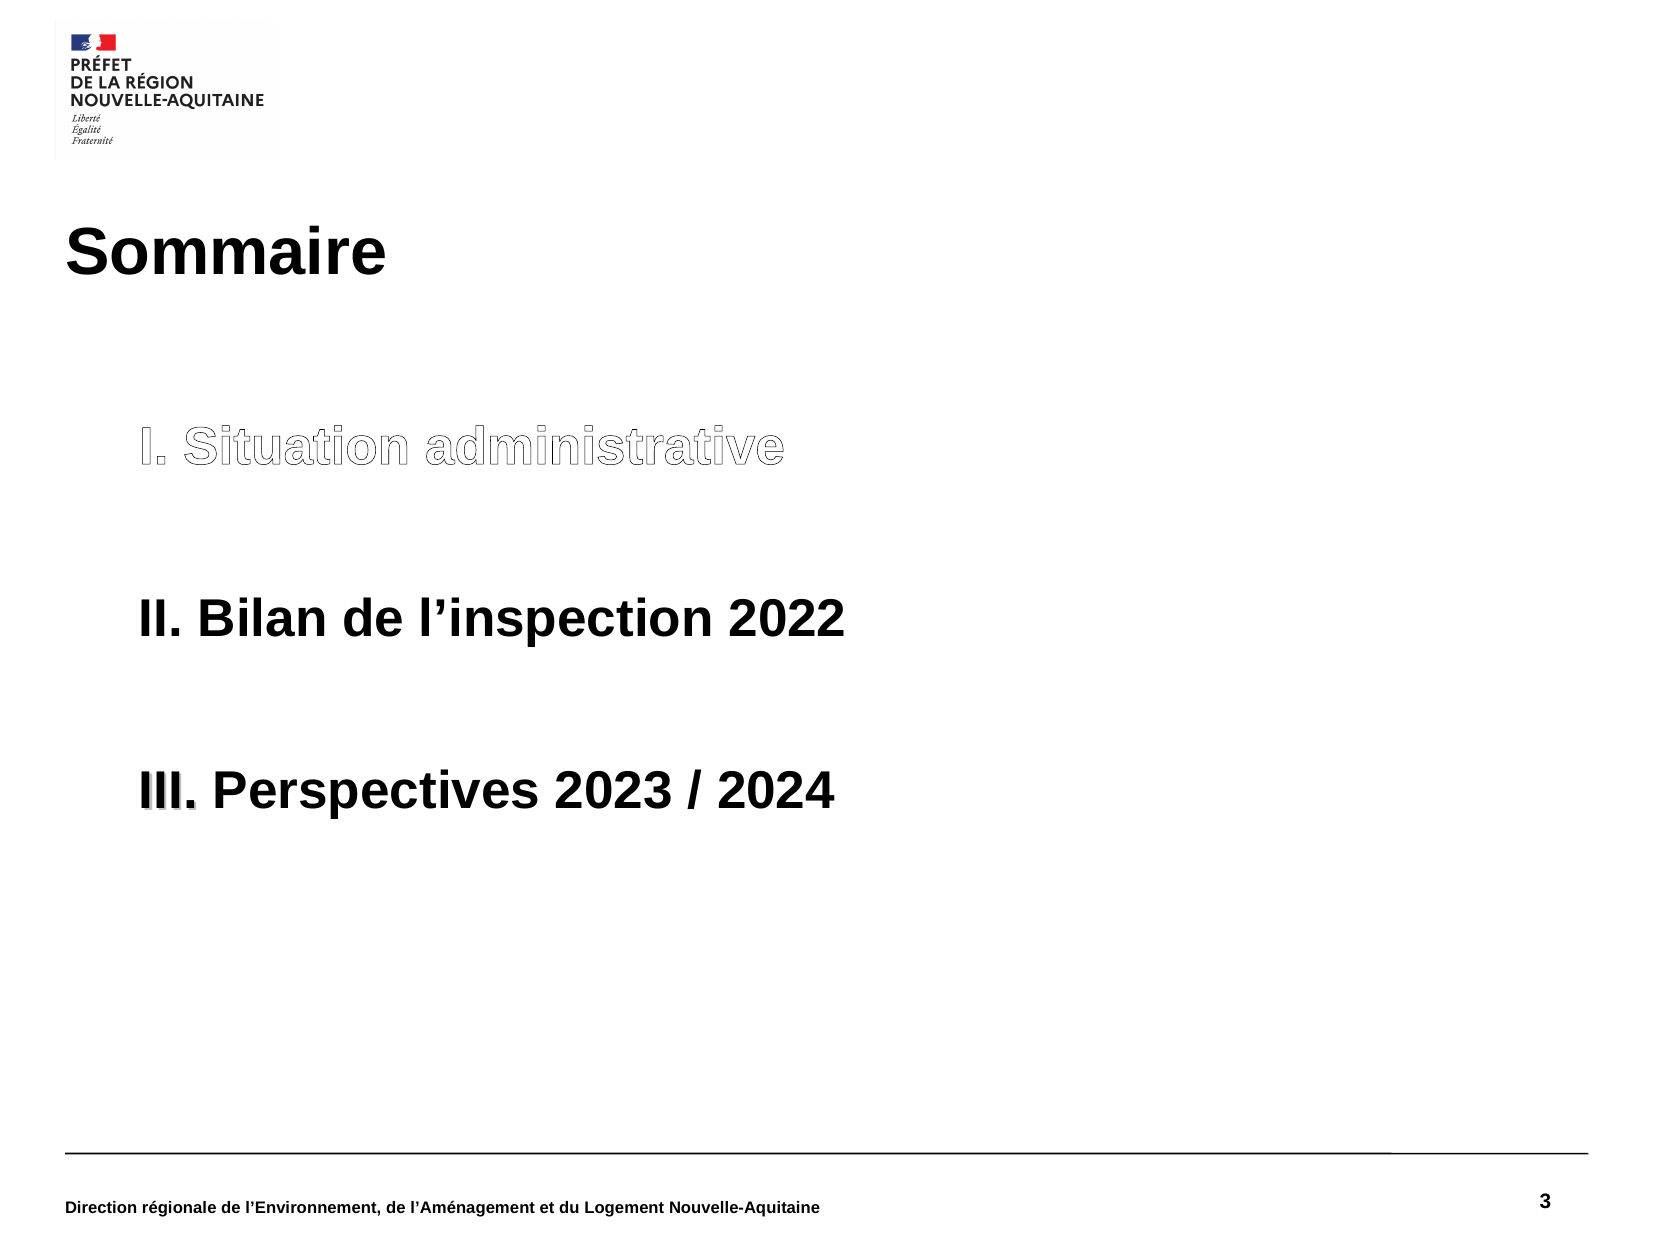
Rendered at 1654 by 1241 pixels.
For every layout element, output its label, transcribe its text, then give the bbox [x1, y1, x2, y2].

title Sommaire I. Situation administrative II. Bilan de l’inspection 2022 III. Perspectives 2023 / 2024 [65, 217, 1589, 391]
picture [55, 18, 279, 160]
